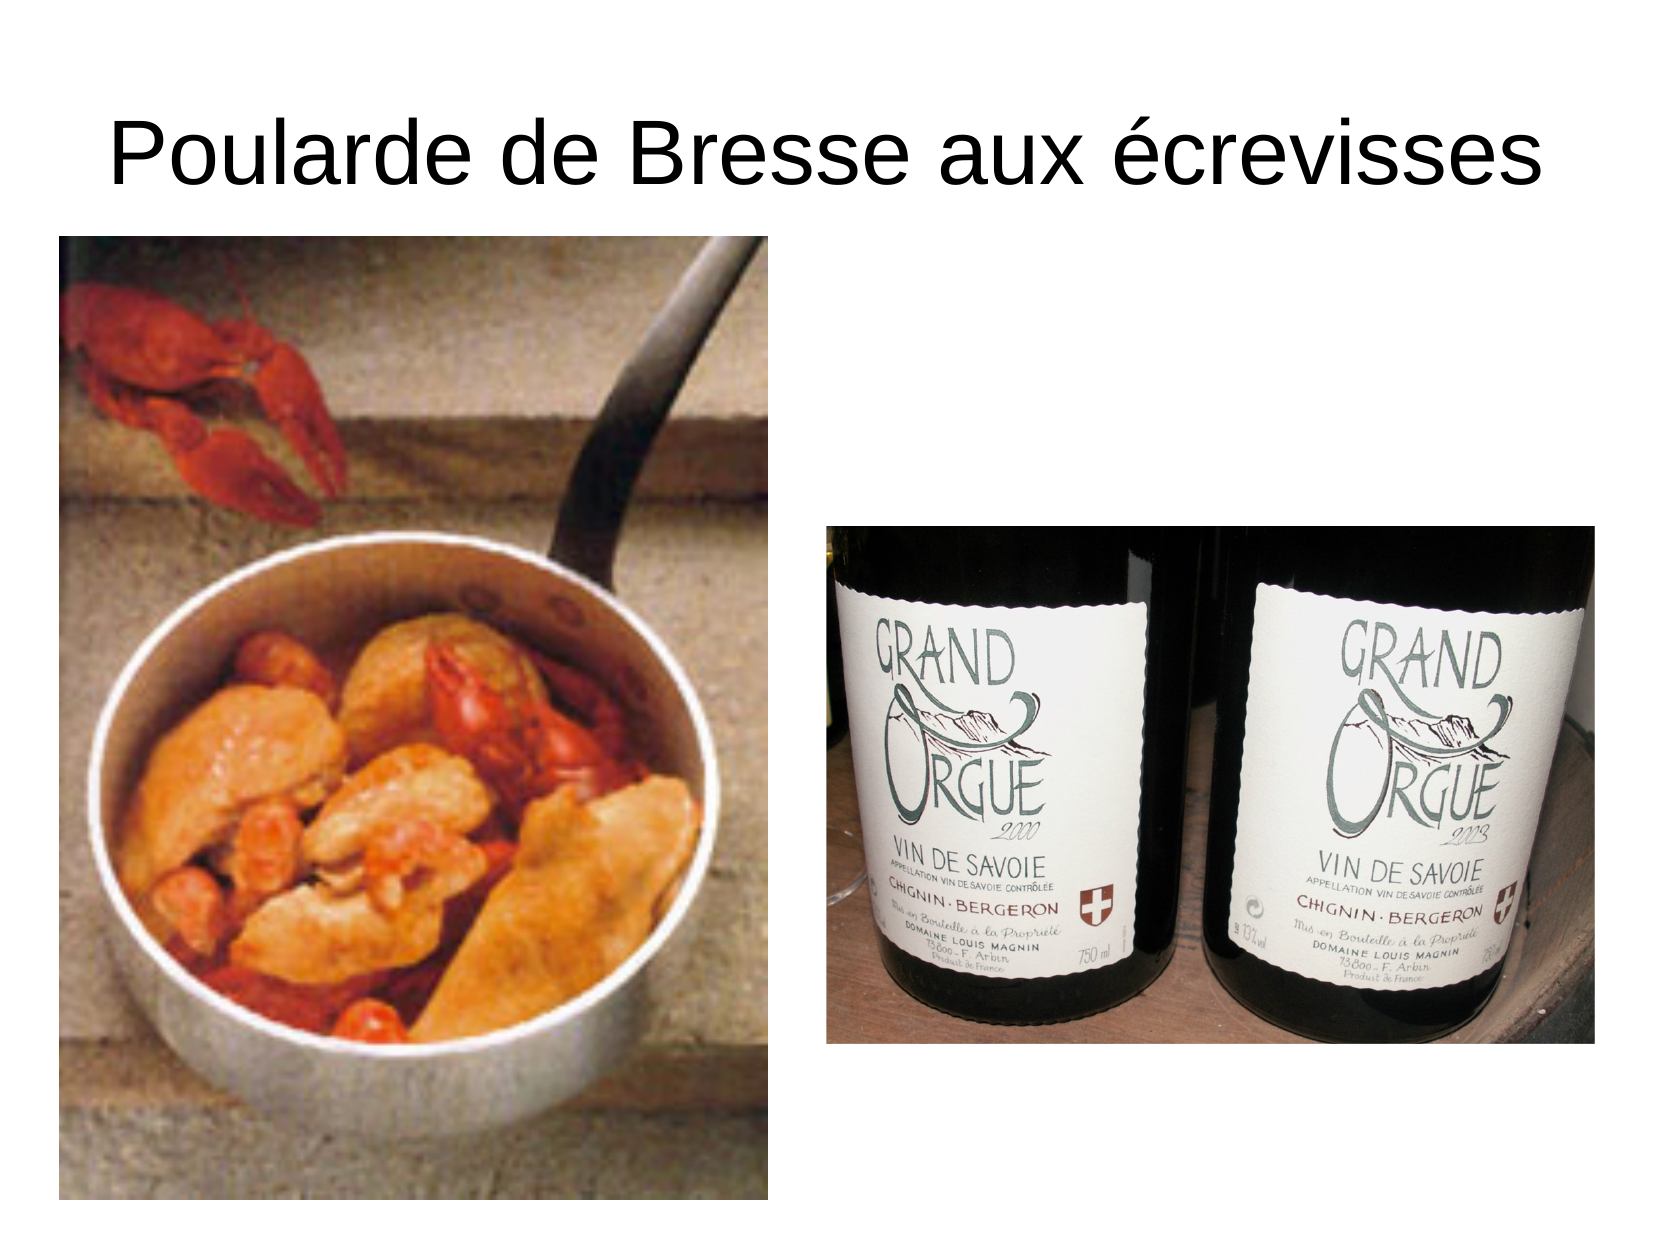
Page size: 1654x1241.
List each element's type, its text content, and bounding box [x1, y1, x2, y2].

title Poularde de Bresse aux écrevisses [82, 56, 1571, 250]
picture [826, 526, 1595, 1044]
picture [59, 236, 768, 1200]
